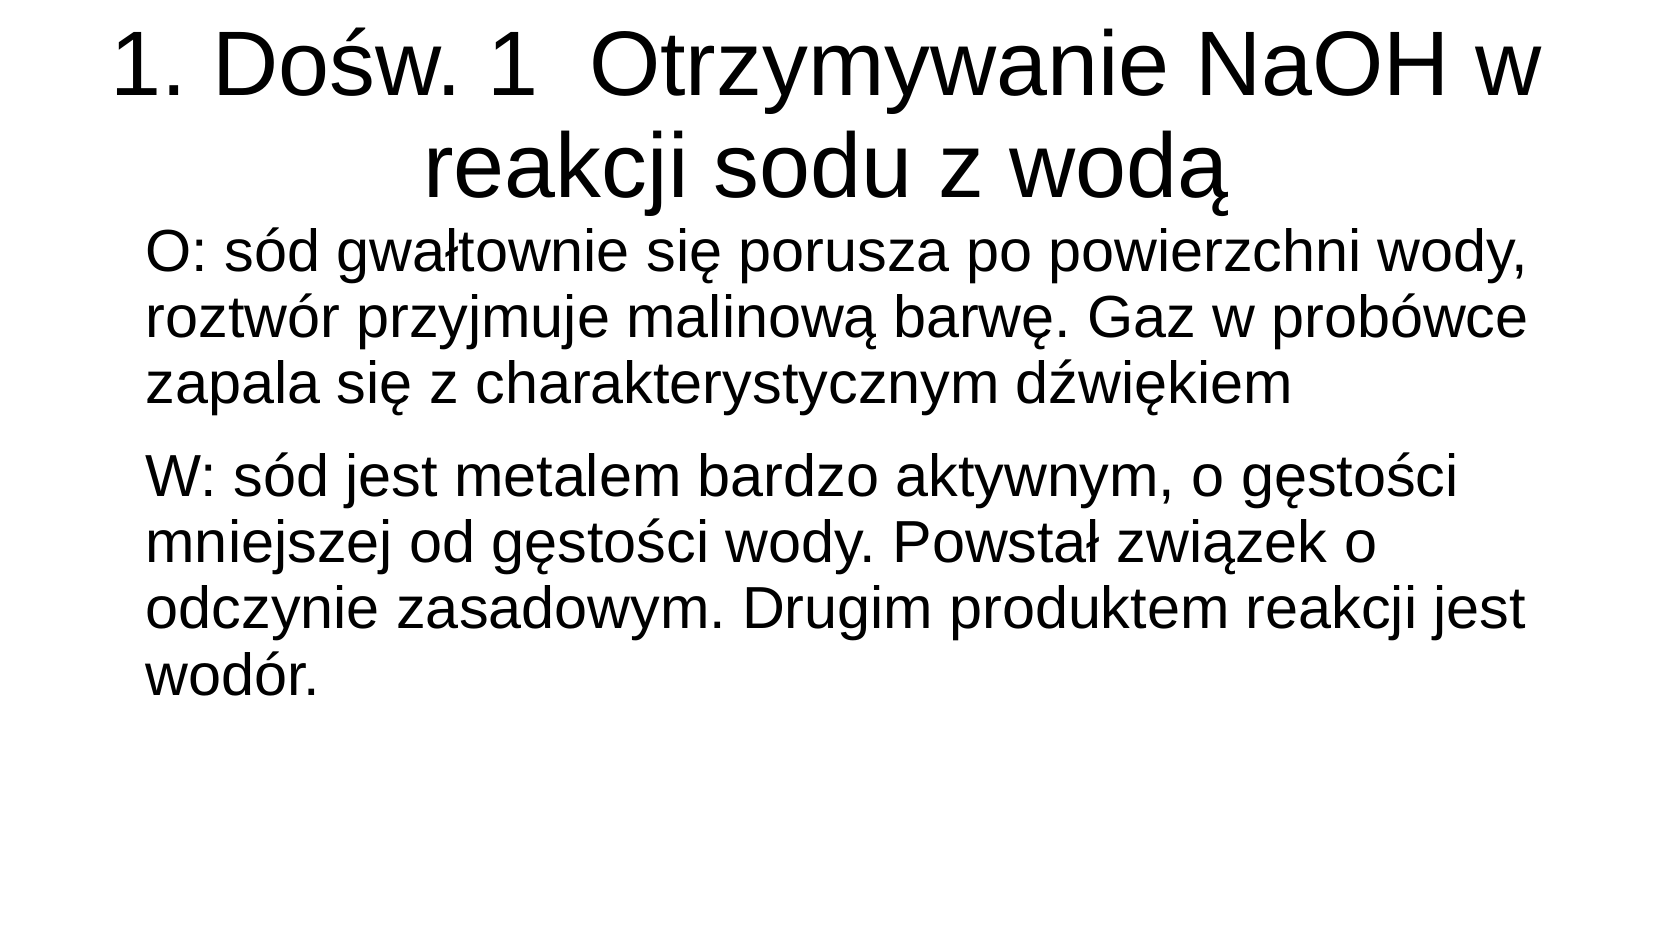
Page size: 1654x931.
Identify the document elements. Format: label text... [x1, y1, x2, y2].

title 1. Dośw. 1 Otrzymywanie NaOH w reakcji sodu z wodą [82, 12, 1571, 217]
list O: sód gwałtownie się porusza po powierzchni wody, roztwór przyjmuje malinową barwę. Gaz w probówce zapala się z charakterystycznym dźwiękiem W: sód jest metalem bardzo aktywnym, o gęstości mniejszej od gęstości wody. Powstał związek o odczynie zasadowym. Drugim produktem reakcji jest wodór. [82, 217, 1571, 758]
